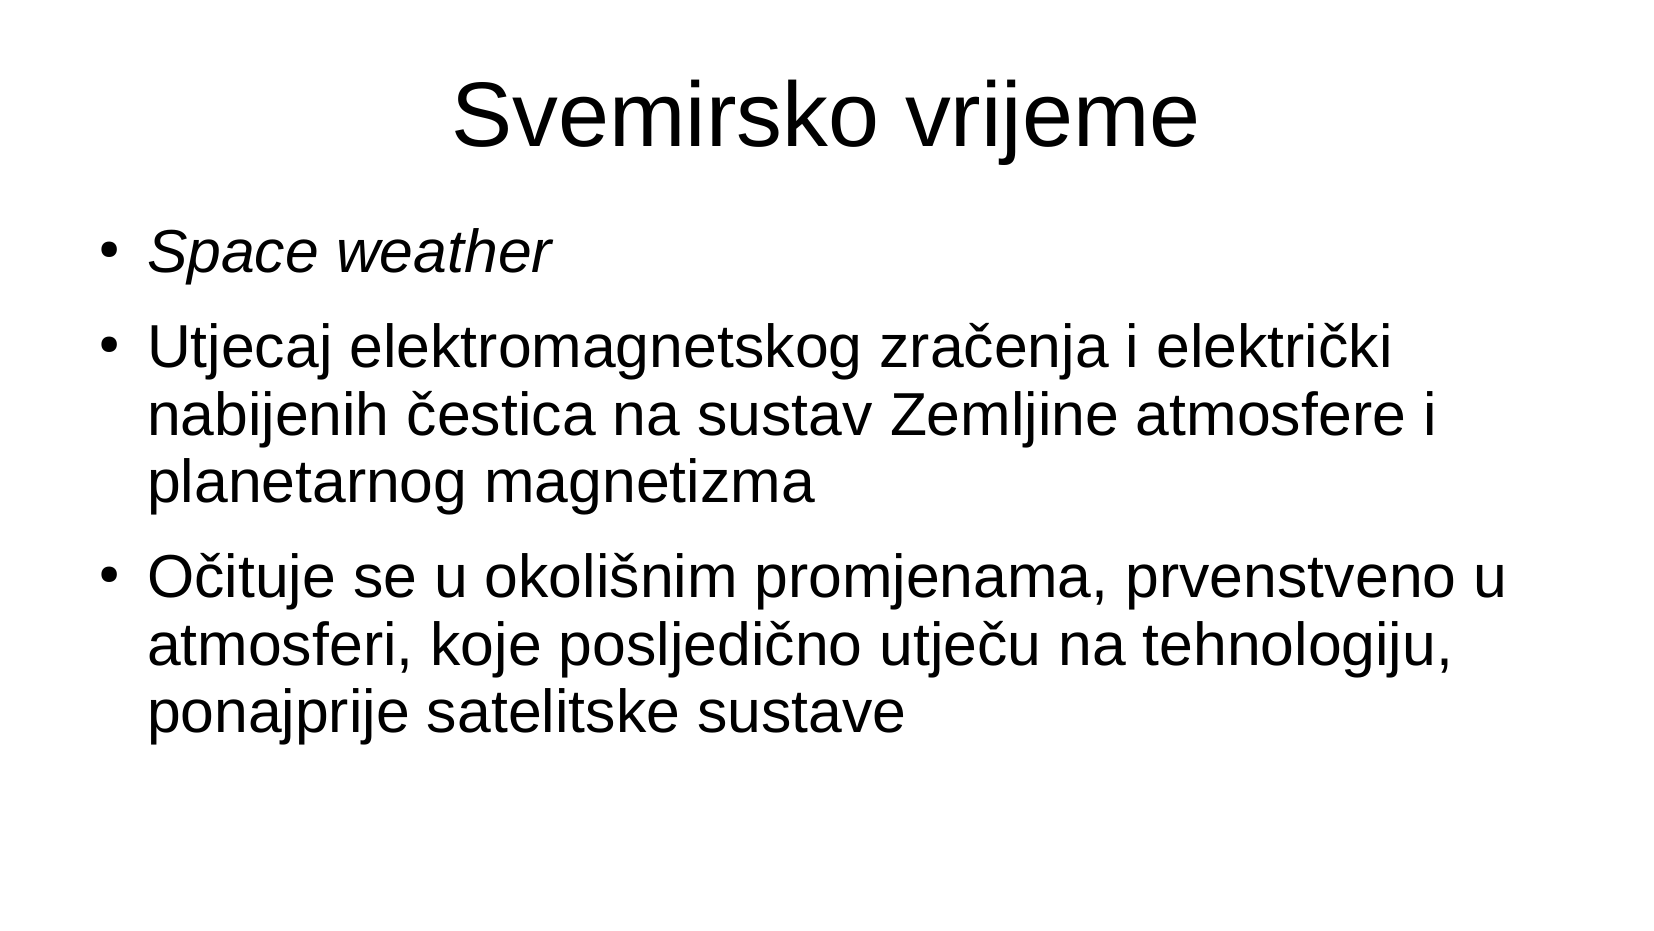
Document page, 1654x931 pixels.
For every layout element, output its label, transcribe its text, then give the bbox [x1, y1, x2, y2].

list Space weather Utjecaj elektromagnetskog zračenja i električki nabijenih čestica na sustav Zemljine atmosfere i planetarnog magnetizma Očituje se u okolišnim promjenama, prvenstveno u atmosferi, koje posljedično utječu na tehnologiju, ponajprije satelitske sustave [82, 217, 1571, 758]
title Svemirsko vrijeme [82, 37, 1571, 193]
